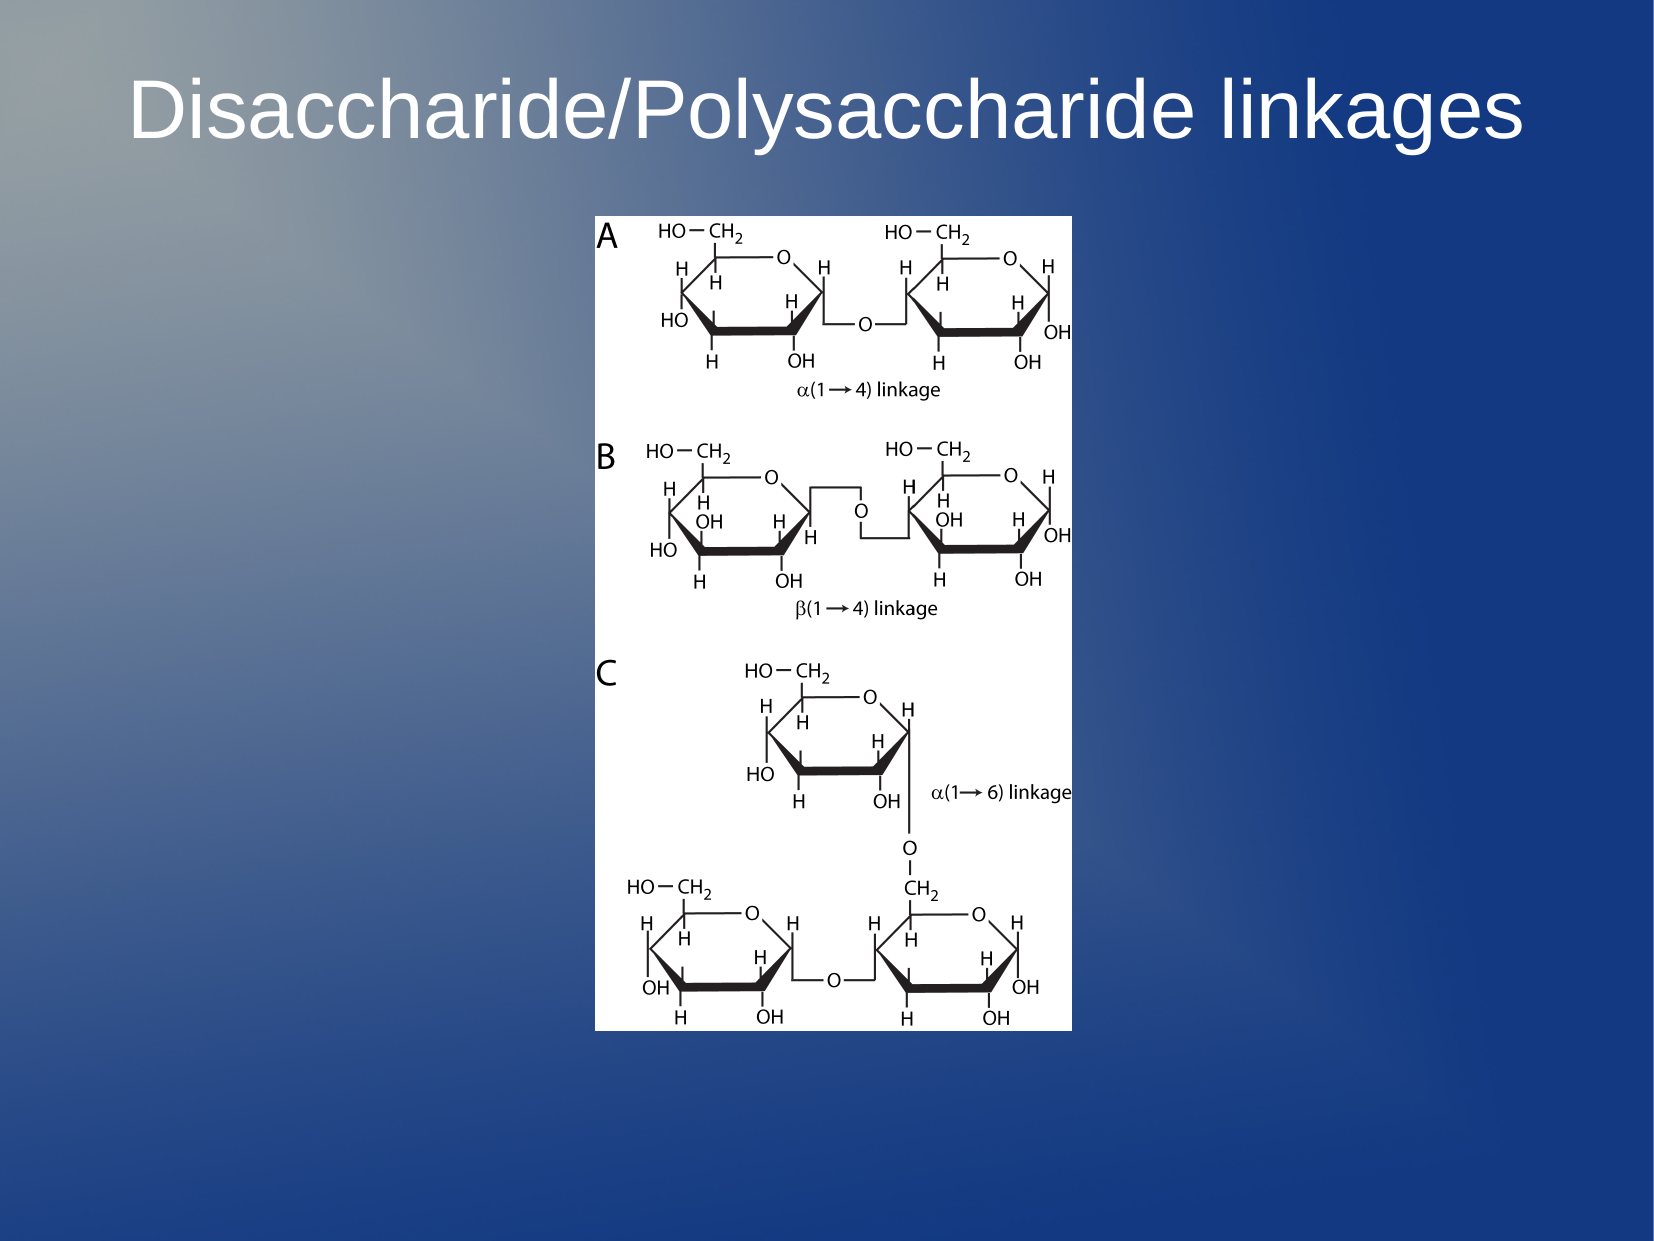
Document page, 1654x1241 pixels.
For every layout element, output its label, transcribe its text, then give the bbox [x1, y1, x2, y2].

title Disaccharide/Polysaccharide linkages [82, 39, 1571, 181]
picture [0, 0, 1654, 1241]
